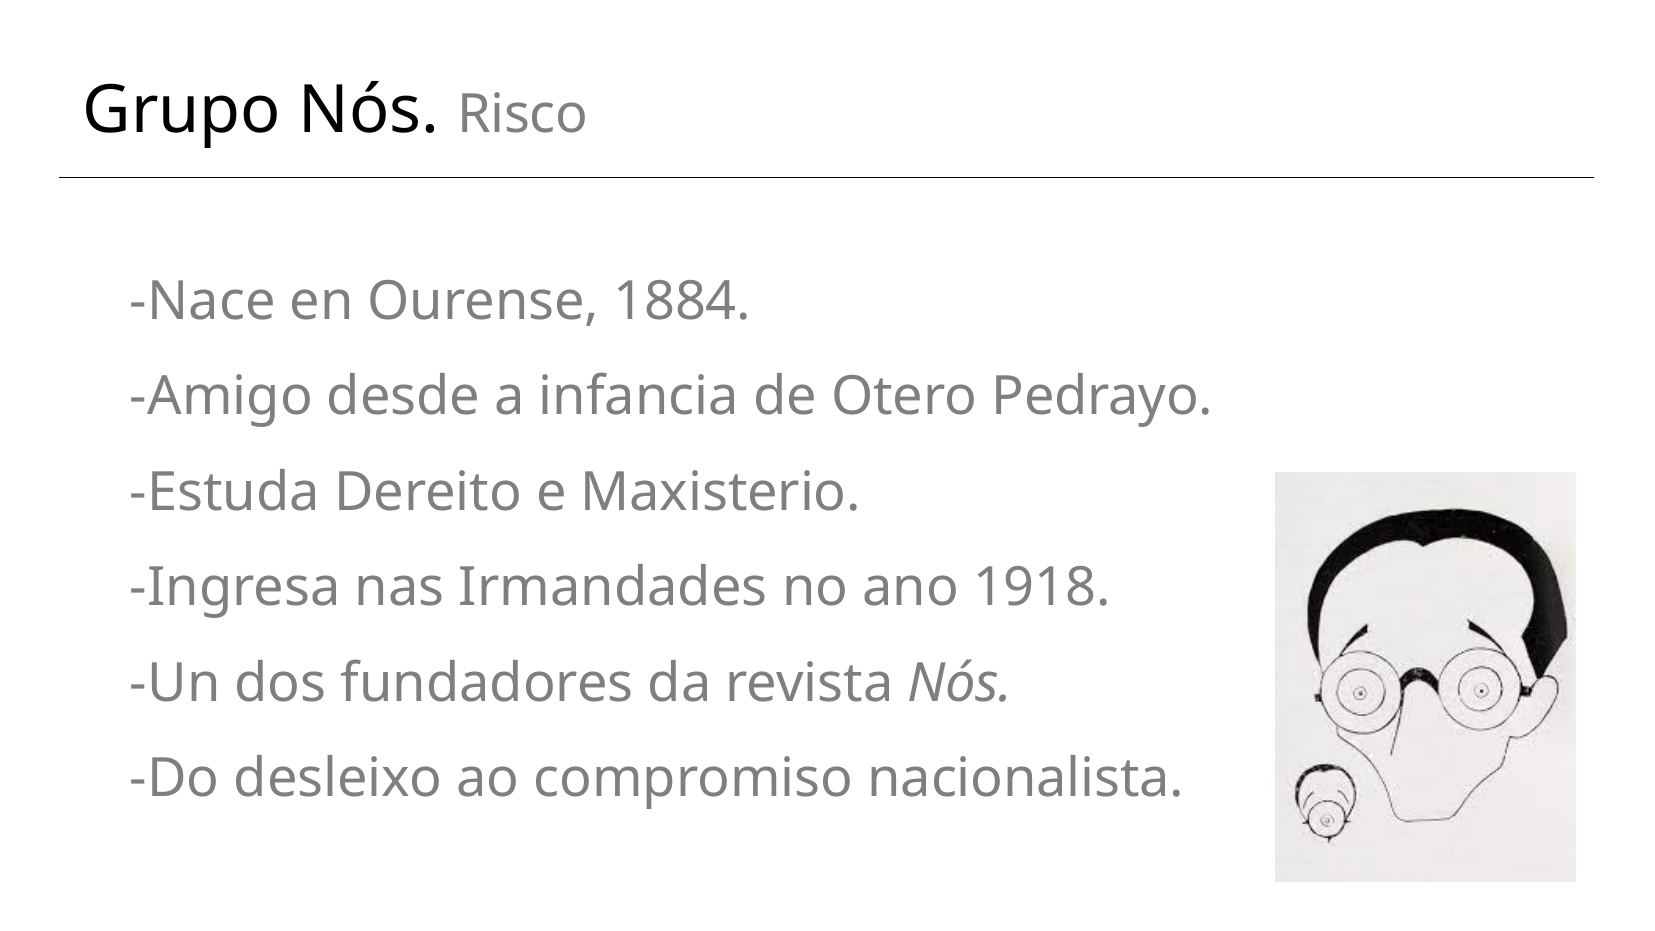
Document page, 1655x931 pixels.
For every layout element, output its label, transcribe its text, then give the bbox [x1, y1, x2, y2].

title Grupo Nós. Risco [80, 63, 1256, 160]
picture [1275, 472, 1576, 882]
list -Nace en Ourense, 1884. -Amigo desde a infancia de Otero Pedrayo. -Estuda Dereito e Maxisterio. -Ingresa nas Irmandades no ano 1918. -Un dos fundadores da revista Nós. -Do desleixo ao compromiso nacionalista. [49, 160, 1606, 828]
